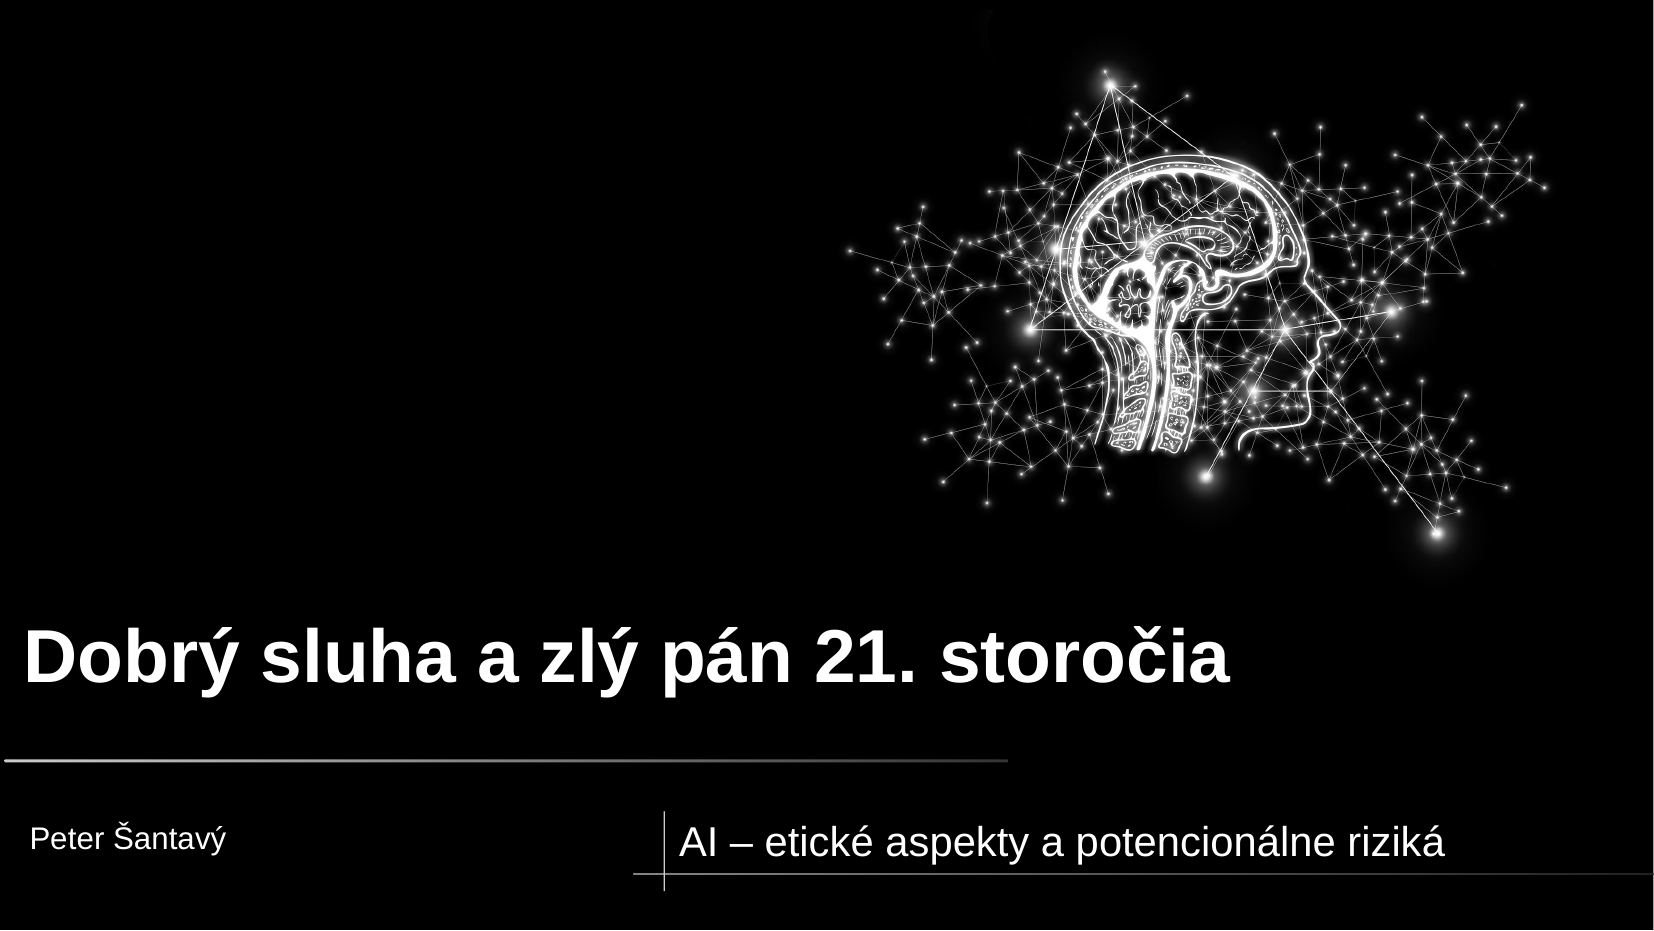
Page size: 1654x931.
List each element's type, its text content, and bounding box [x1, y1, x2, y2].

picture [744, 0, 1650, 605]
title AI – etické aspekty a potencionálne riziká [679, 797, 1483, 886]
title Peter Šantavý [29, 814, 266, 863]
title Dobrý sluha a zlý pán 21. storočia [23, 572, 1501, 741]
